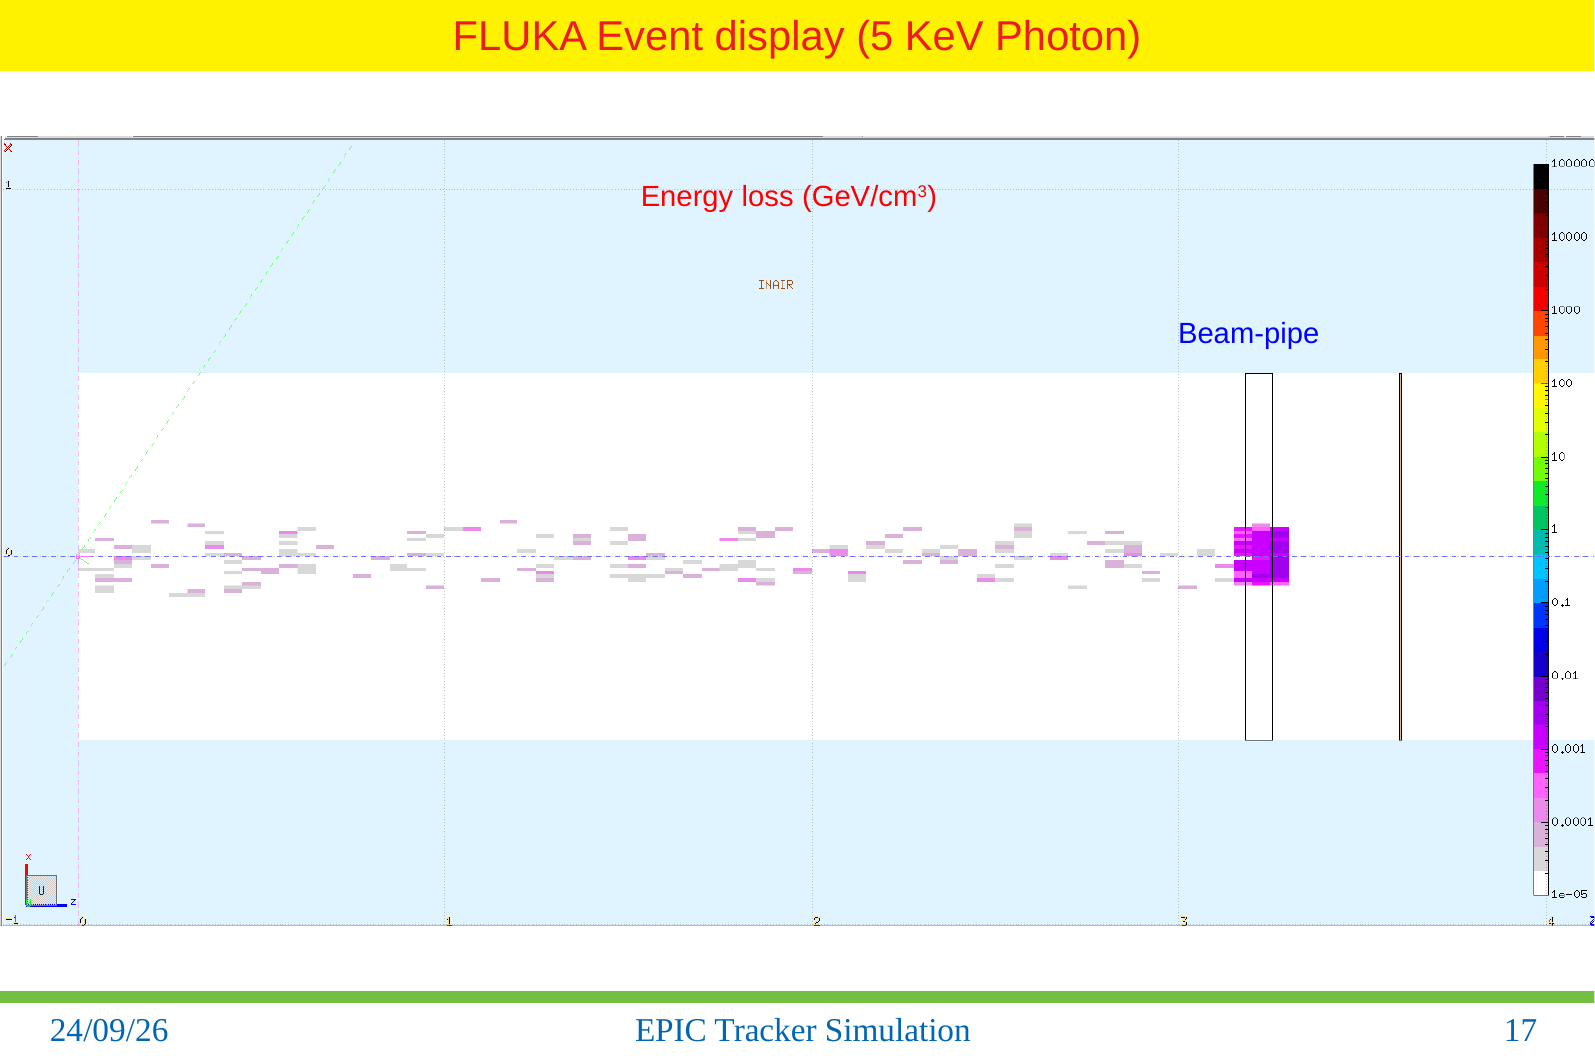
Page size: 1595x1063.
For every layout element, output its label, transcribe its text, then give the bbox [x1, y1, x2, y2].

picture [0, 136, 1595, 926]
text_box Energy loss (GeV/cm3) [625, 172, 1075, 272]
text_box Beam-pipe [1163, 309, 1371, 390]
title FLUKA Event display (5 KeV Photon) [0, 0, 1595, 71]
